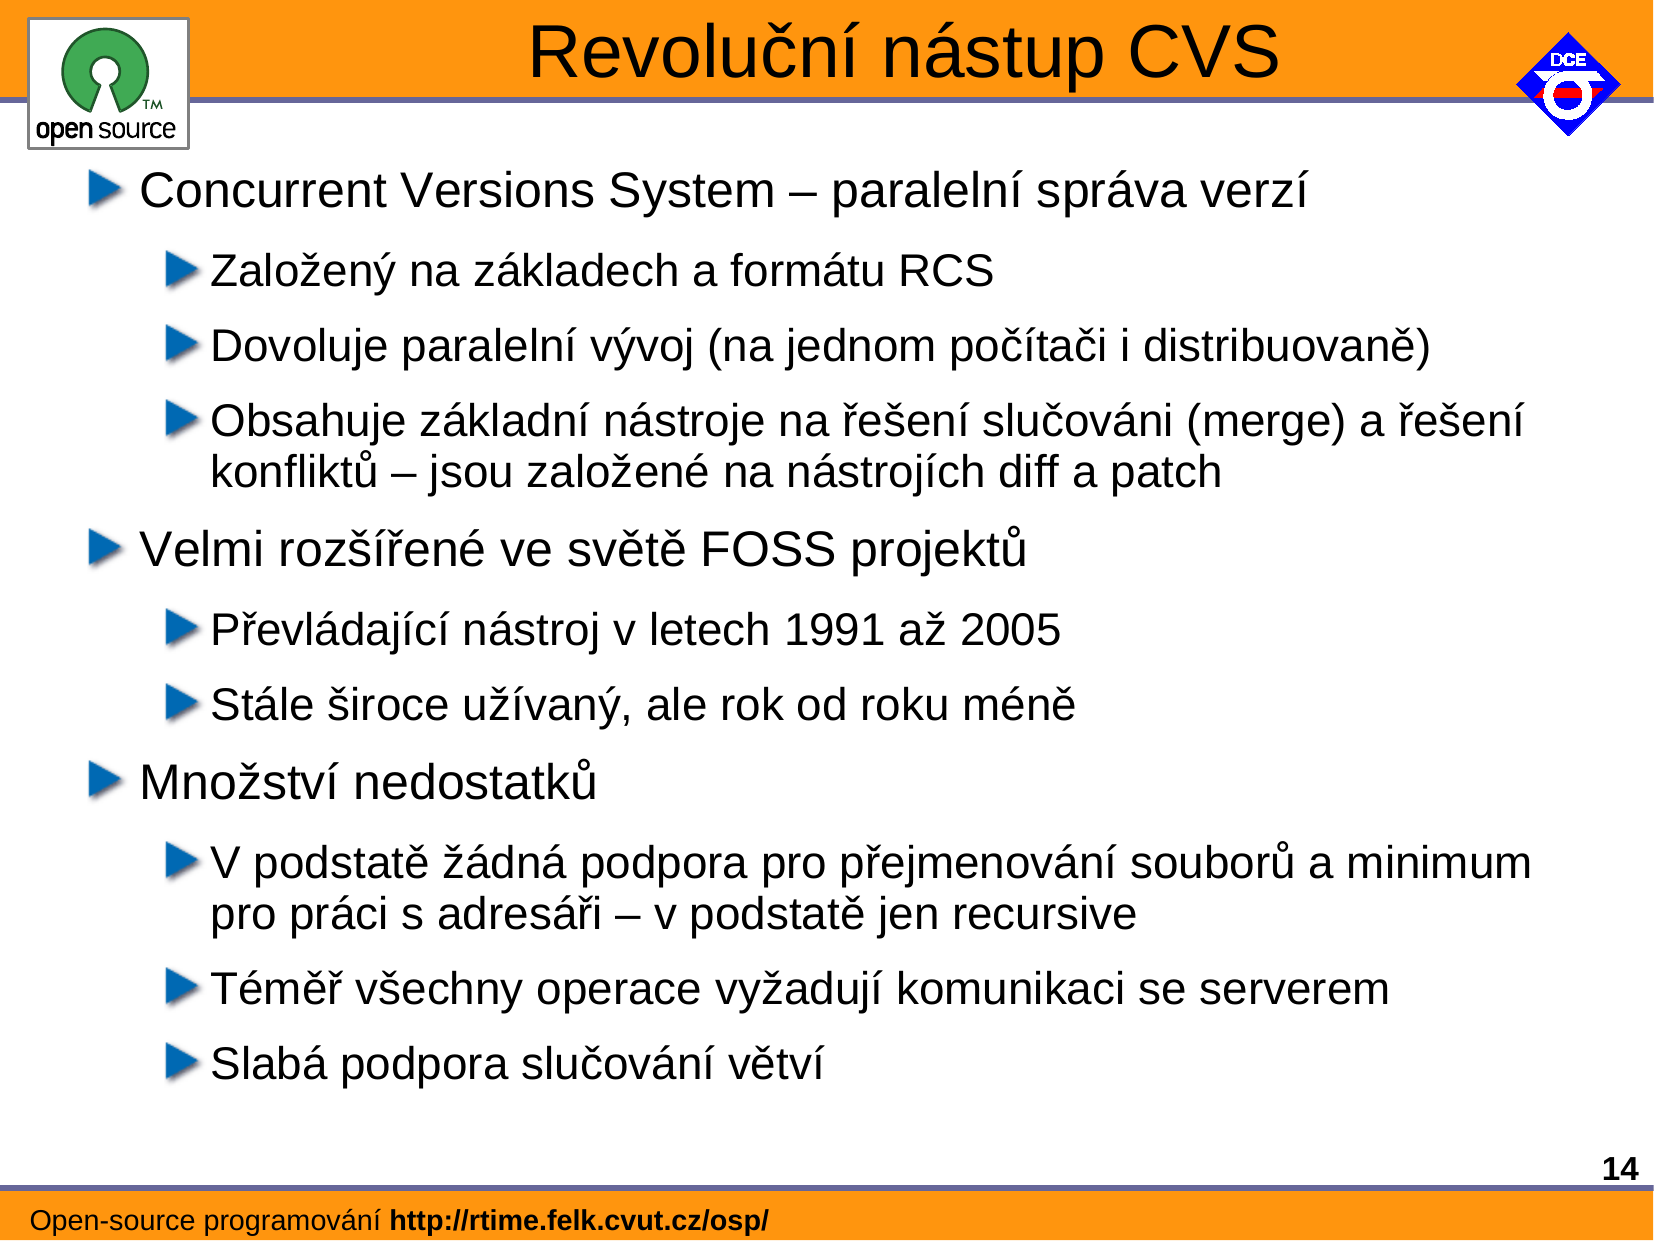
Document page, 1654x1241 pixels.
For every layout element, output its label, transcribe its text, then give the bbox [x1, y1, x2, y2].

list Concurrent Versions System – paralelní správa verzí Založený na základech a formátu RCS Dovoluje paralelní vývoj (na jednom počítači i distribuovaně) Obsahuje základní nástroje na řešení slučováni (merge) a řešení konfliktů – jsou založené na nástrojích diff a patch Velmi rozšířené ve světě FOSS projektů Převládající nástroj v letech 1991 až 2005 Stále široce užívaný, ale rok od roku méně Množství nedostatků V podstatě žádná podpora pro přejmenování souborů a minimum pro práci s adresáři – v podstatě jen recursive Téměř všechny operace vyžadují komunikaci se serverem Slabá podpora slučování větví [68, 162, 1592, 1205]
title Revoluční nástup CVS [178, 4, 1631, 98]
